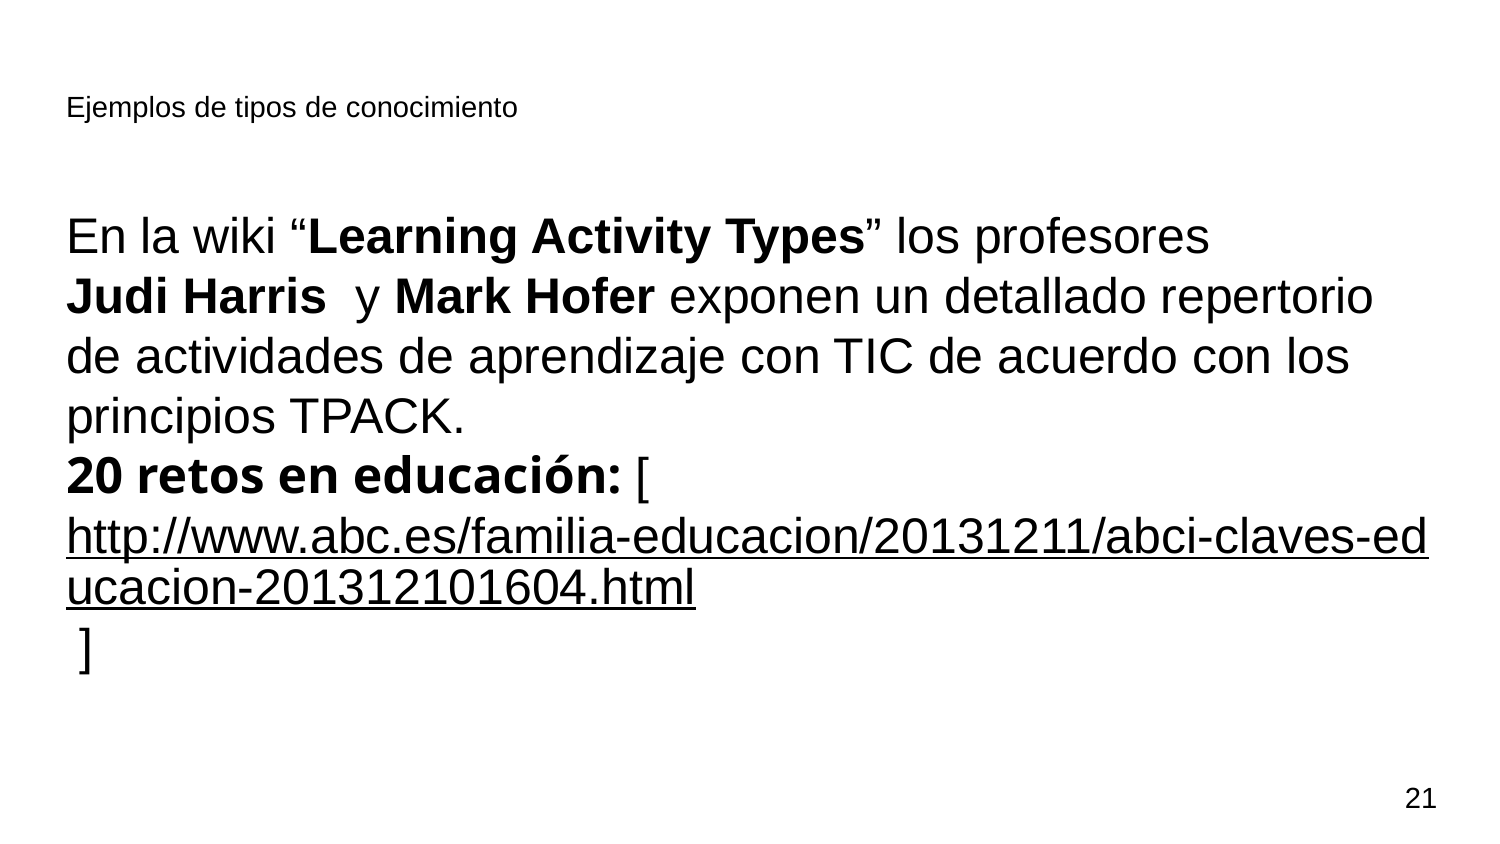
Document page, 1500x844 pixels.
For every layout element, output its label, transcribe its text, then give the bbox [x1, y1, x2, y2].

slide_number <número> [1389, 764, 1480, 830]
title Ejemplos de tipos de conocimiento [51, 72, 1449, 167]
list En la wiki “Learning Activity Types” los profesores Judi Harris y Mark Hofer exponen un detallado repertorio de actividades de aprendizaje con TIC de acuerdo con los principios TPACK. 20 retos en educación: [http://www.abc.es/familia-educacion/20131211/abci-claves-educacion-201312101604.html ] [51, 189, 1449, 750]
